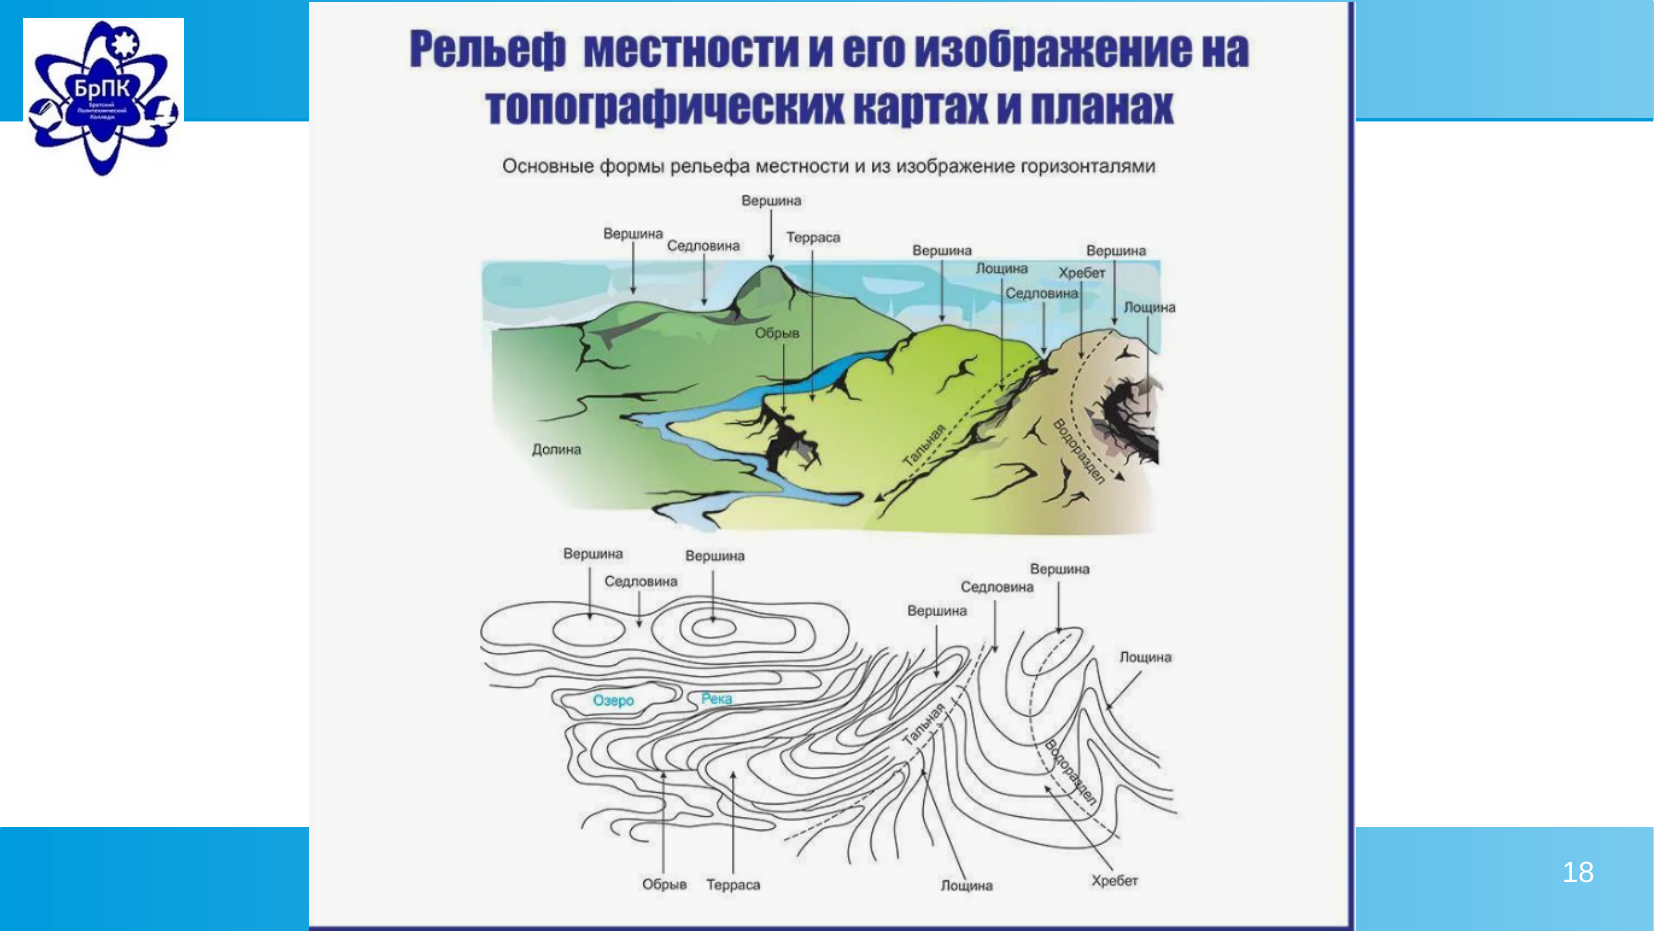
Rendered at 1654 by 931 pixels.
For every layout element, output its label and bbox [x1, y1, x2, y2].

picture [309, 2, 1356, 931]
picture [23, 19, 184, 179]
